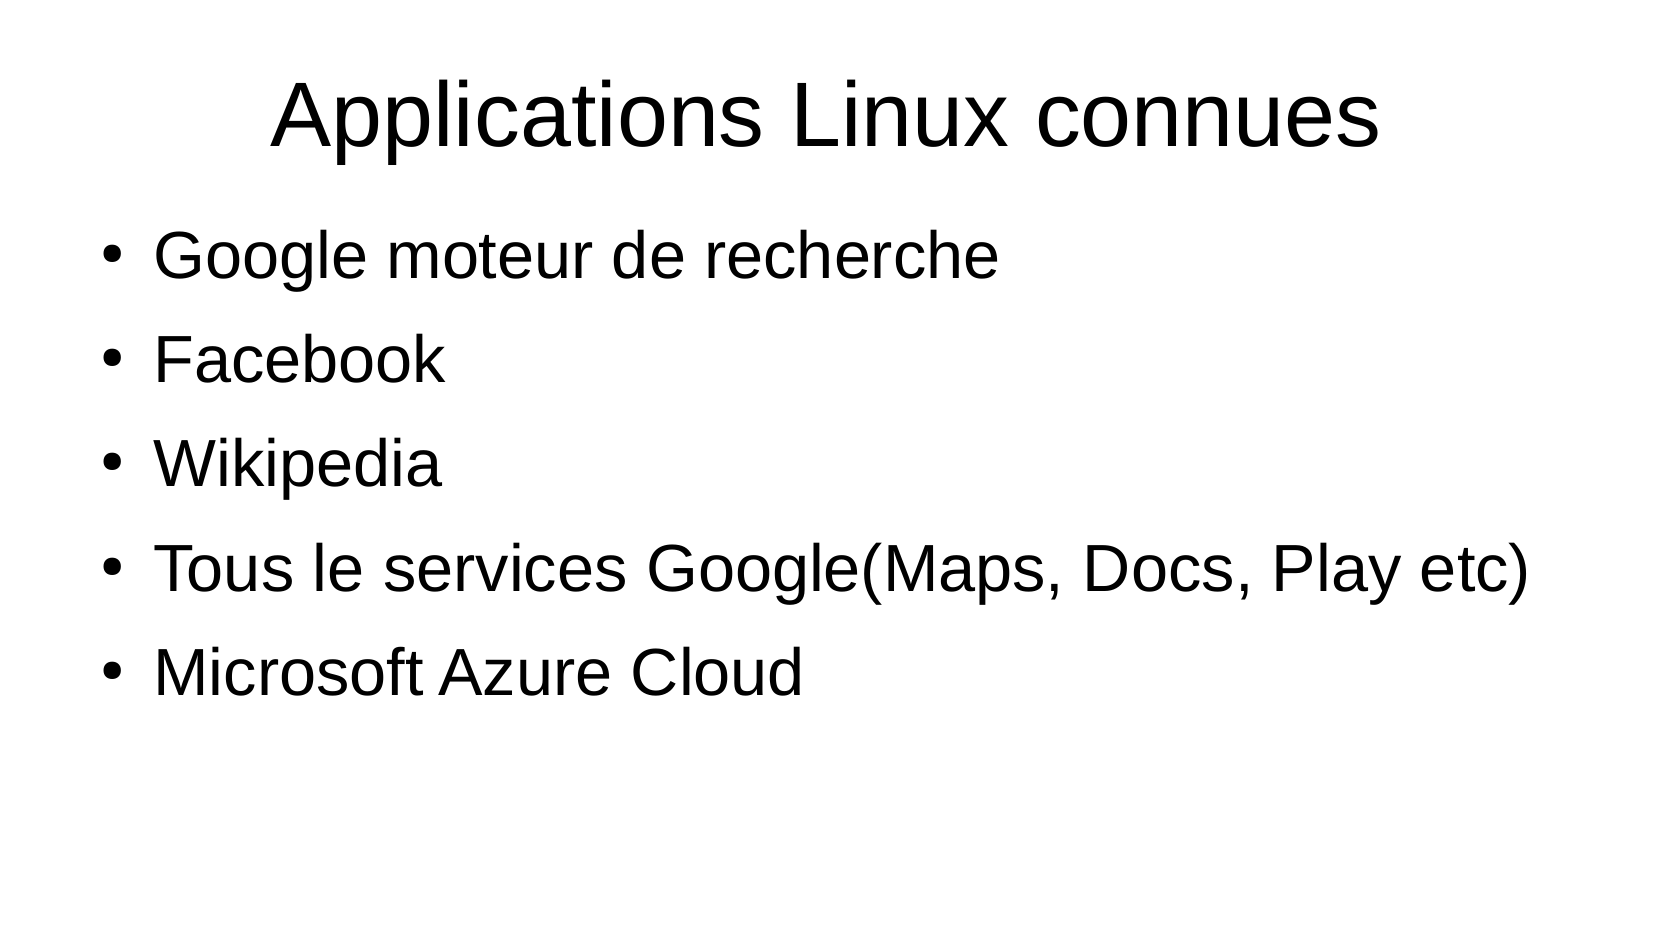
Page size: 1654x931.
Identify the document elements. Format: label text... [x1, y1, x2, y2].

list Google moteur de recherche Facebook Wikipedia Tous le services Google(Maps, Docs, Play etc) Microsoft Azure Cloud [82, 217, 1571, 758]
title Applications Linux connues [82, 37, 1571, 193]
